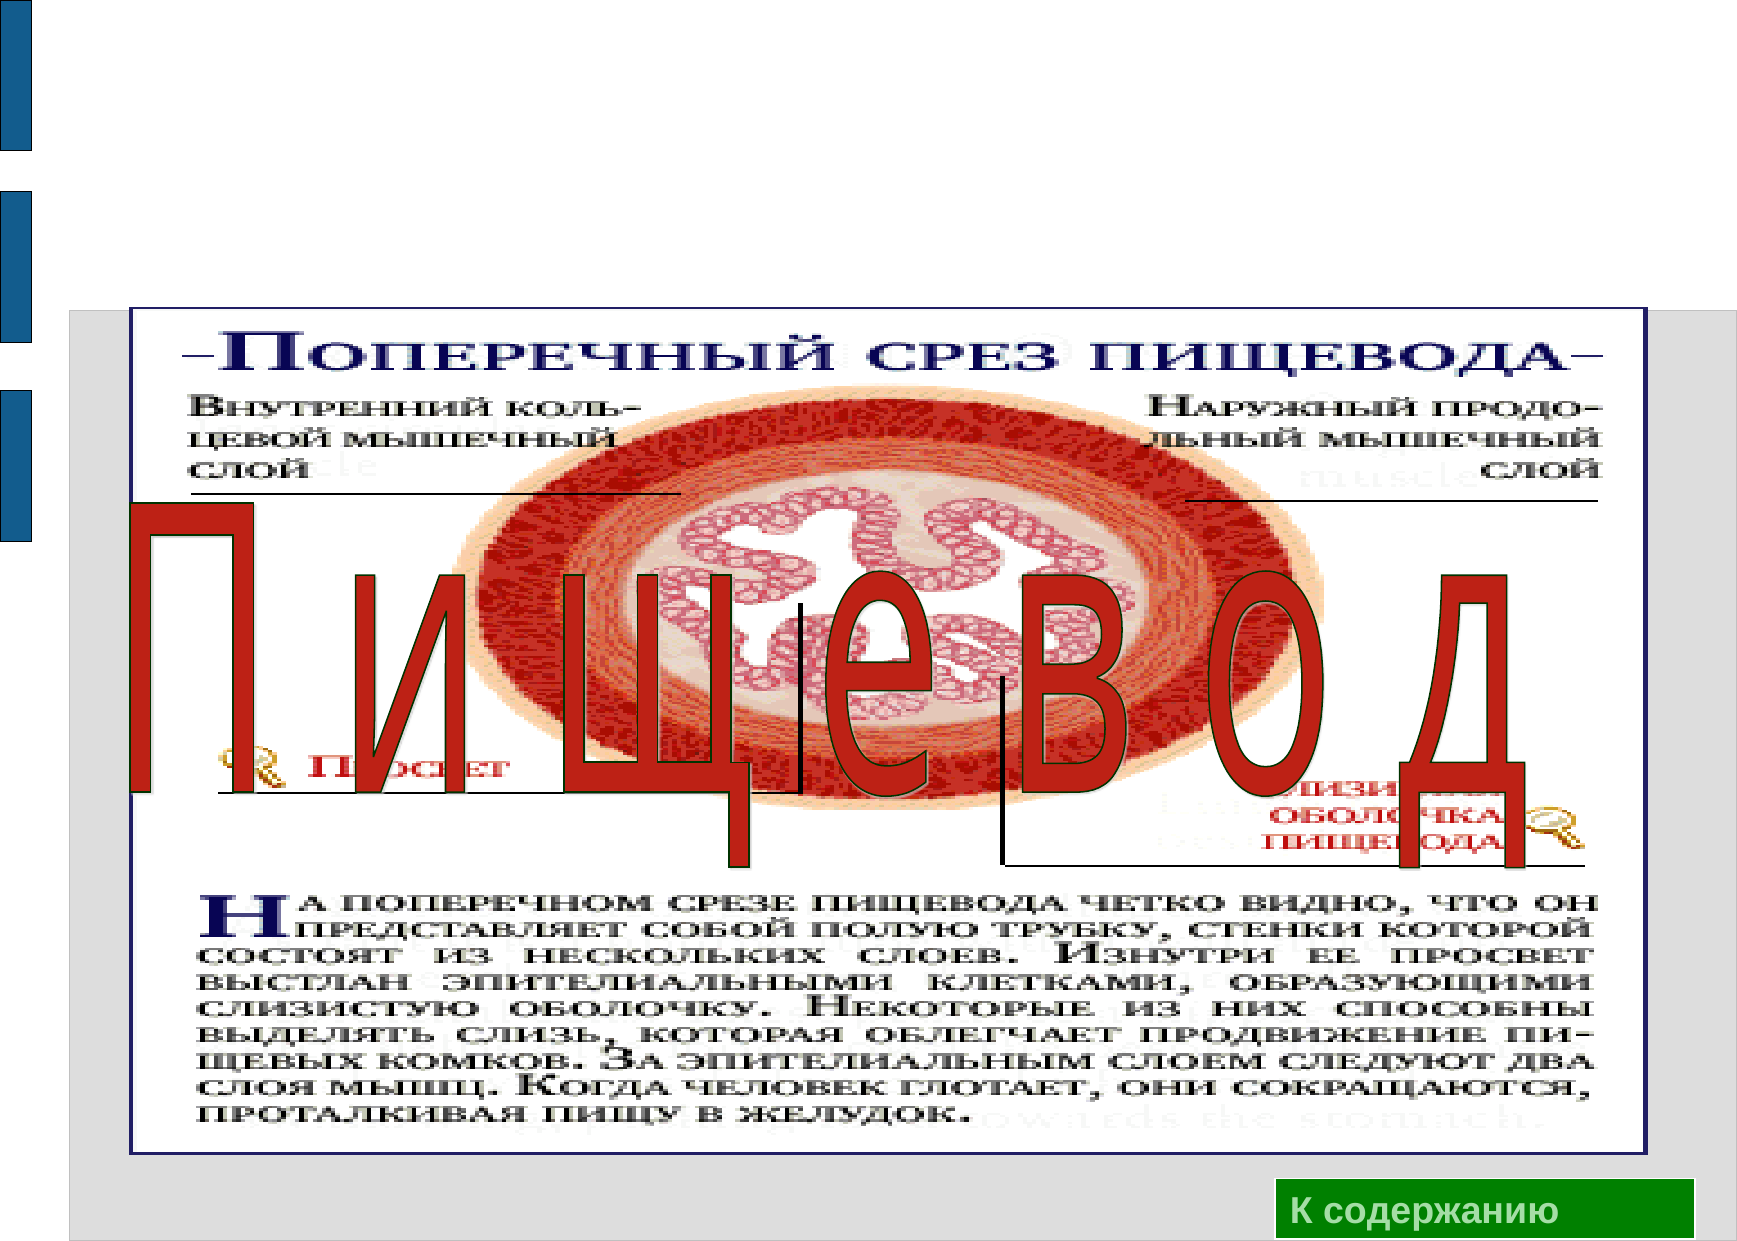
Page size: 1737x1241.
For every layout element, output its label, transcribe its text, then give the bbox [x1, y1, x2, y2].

text_box П и щ е в о д [1208, 571, 1323, 797]
text_box П и щ е в о д [825, 571, 932, 797]
text_box П и щ е в о д [355, 575, 465, 793]
text_box П и щ е в о д [1022, 575, 1126, 793]
text_box П и щ е в о д [129, 503, 254, 793]
text_box П и щ е в о д [563, 575, 750, 868]
text_box П и щ е в о д [1399, 575, 1525, 868]
picture [129, 307, 1648, 1155]
text_box К содержанию [1275, 1178, 1696, 1240]
